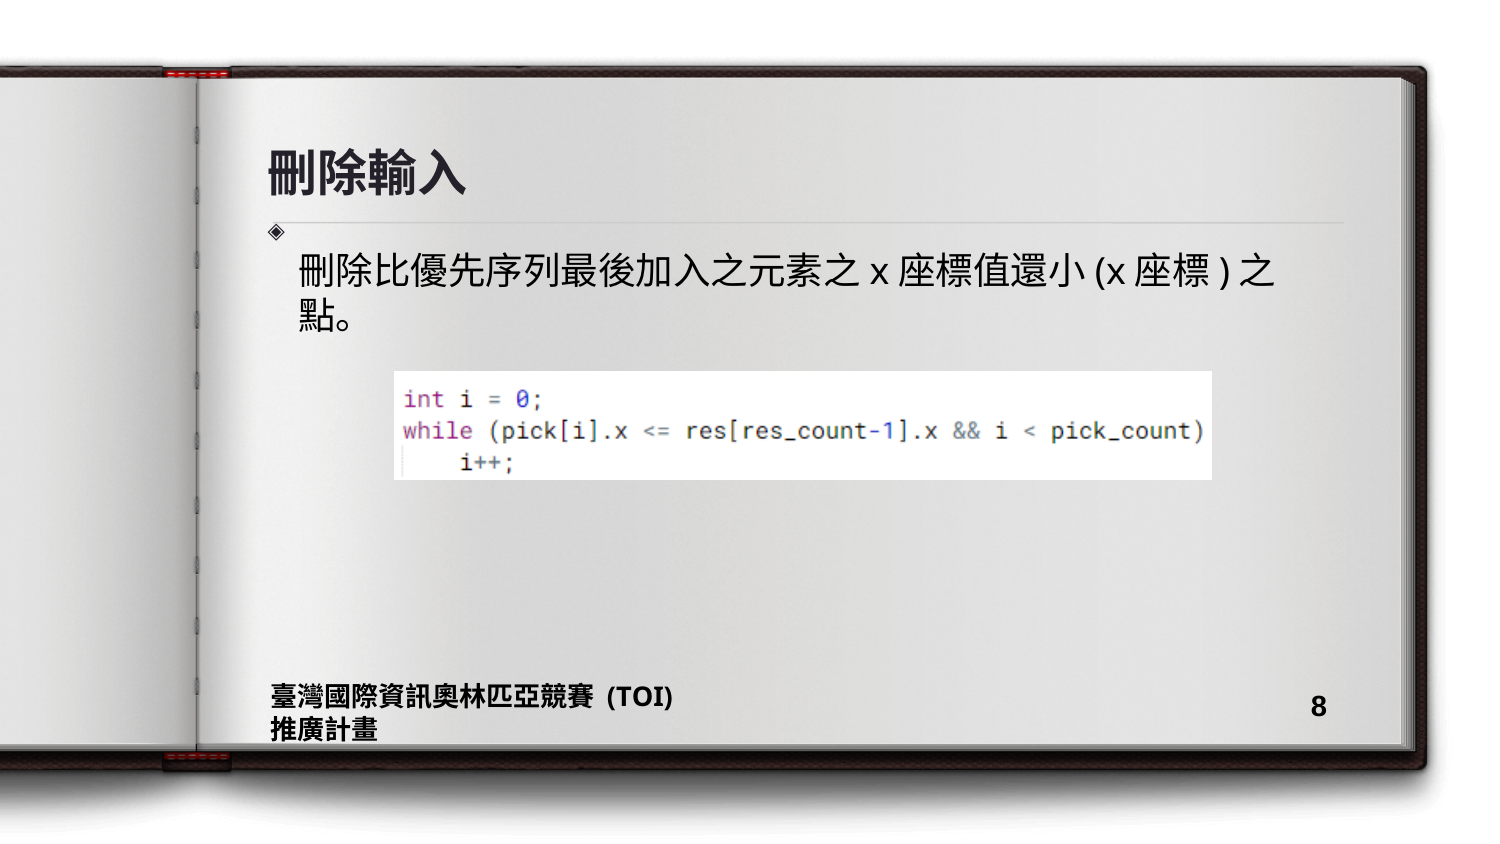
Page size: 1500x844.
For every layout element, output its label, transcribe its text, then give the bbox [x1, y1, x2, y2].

text_box ‹#› [1295, 672, 1386, 737]
picture [394, 371, 1212, 480]
text_box 刪除輸入 [252, 126, 746, 216]
text_box 刪除比優先序列最後加入之元素之x座標值還小(x座標)之點。 [283, 240, 1323, 612]
